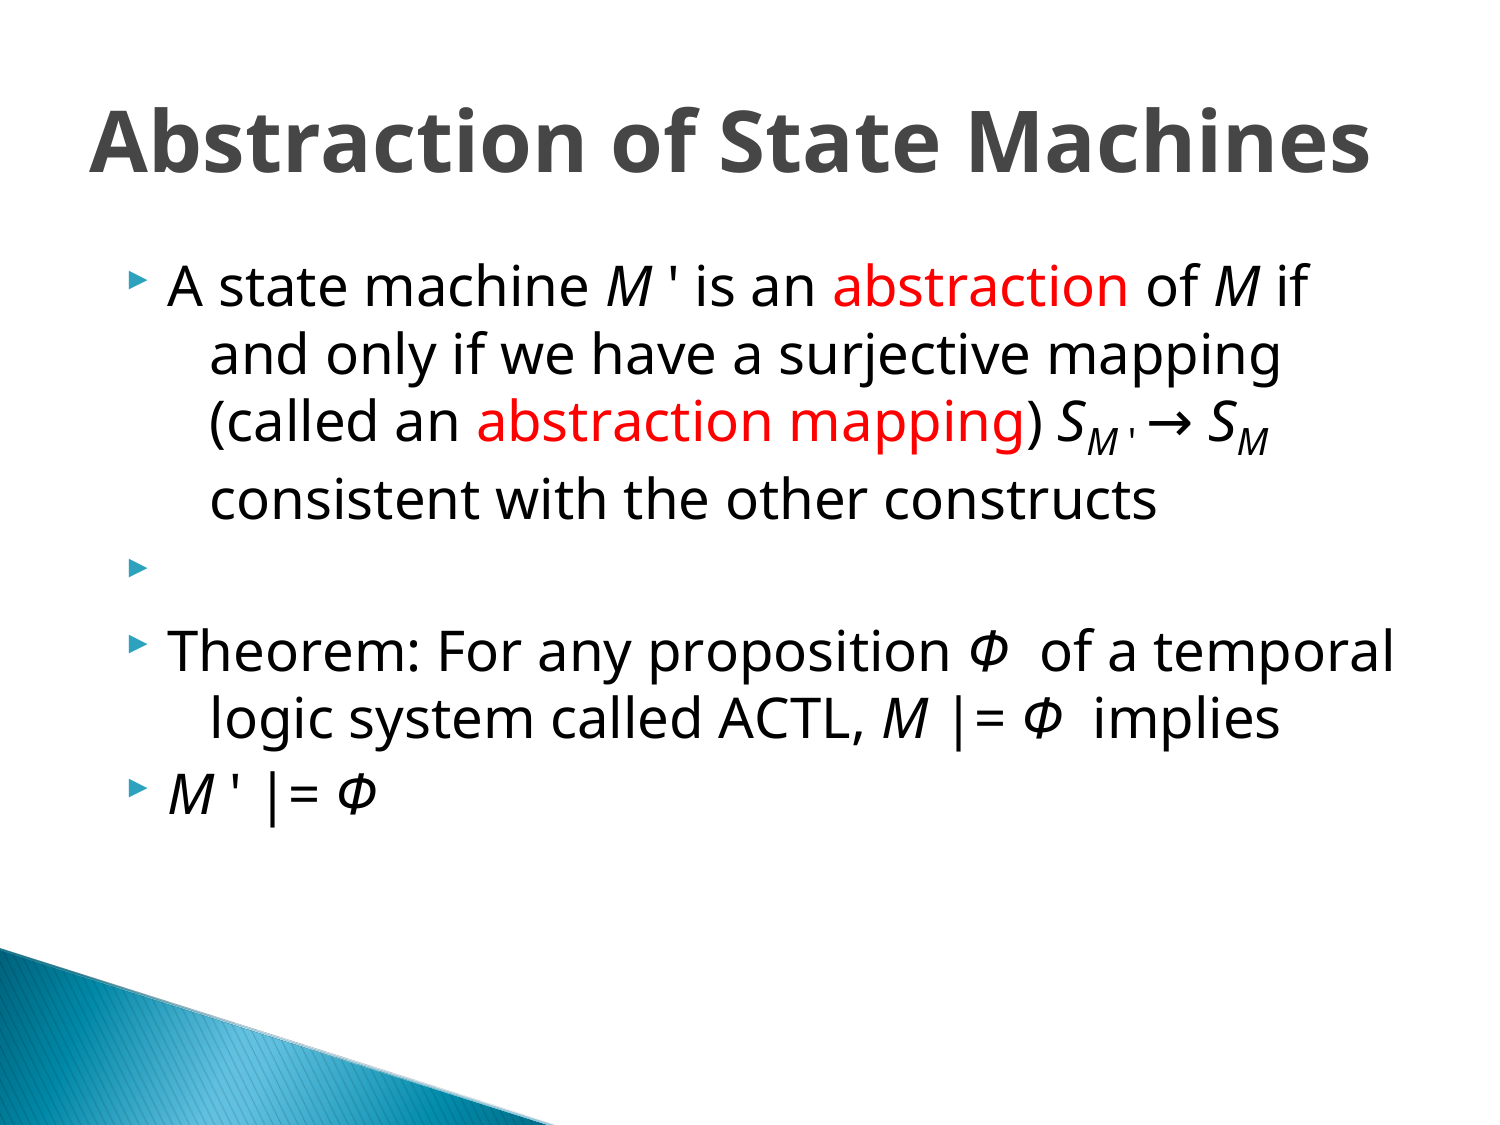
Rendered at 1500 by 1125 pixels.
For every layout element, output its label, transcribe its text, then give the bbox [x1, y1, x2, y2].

title Abstraction of State Machines [75, 28, 1426, 242]
list A state machine M ' is an abstraction of M if and only if we have a surjective mapping (called an abstraction mapping) SM ' → SM consistent with the other constructs Theorem: For any proposition Φ of a temporal logic system called ACTL, M |= Φ implies M ' |= Φ [75, 242, 1426, 987]
